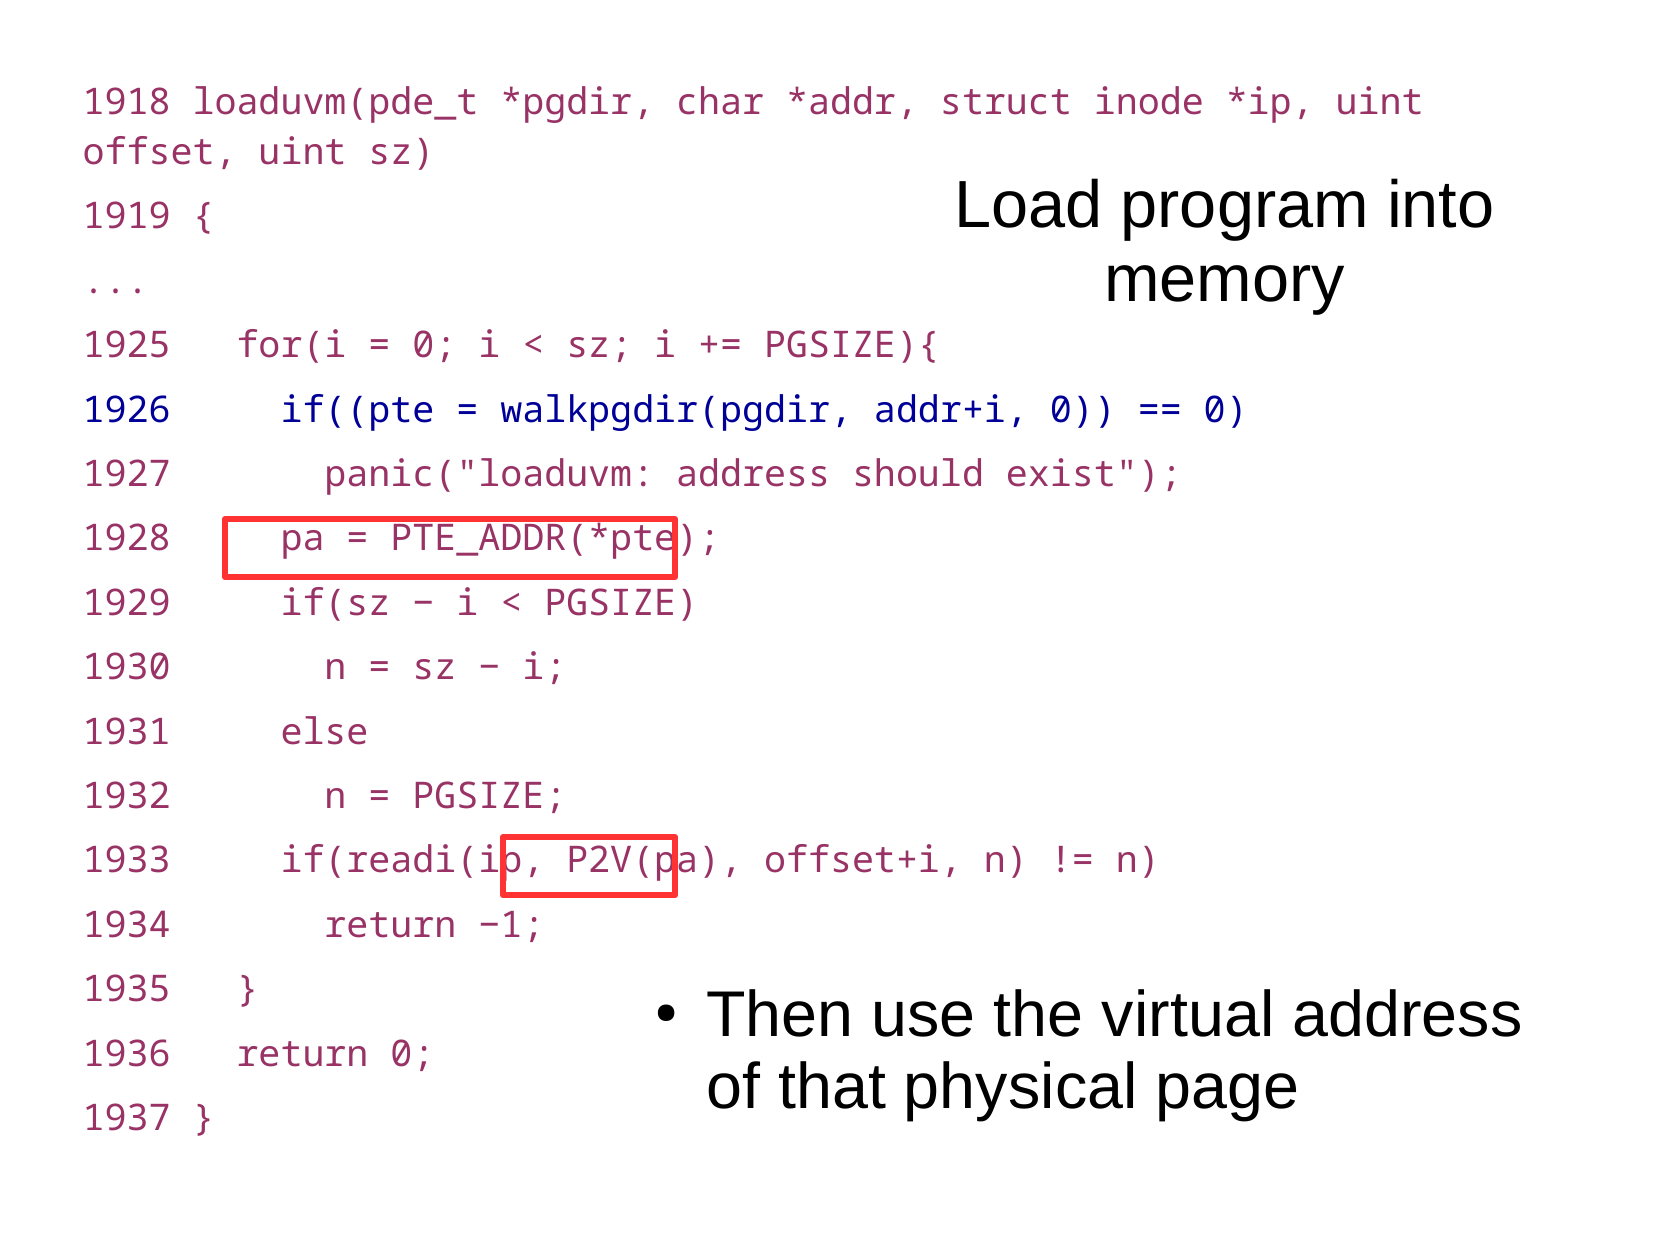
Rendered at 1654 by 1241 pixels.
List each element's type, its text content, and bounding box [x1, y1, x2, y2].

list 1918 loaduvm(pde_t *pgdir, char *addr, struct inode *ip, uint offset, uint sz) 1919 { ... 1925 for(i = 0; i < sz; i += PGSIZE){ 1926 if((pte = walkpgdir(pgdir, addr+i, 0)) == 0) 1927 panic("loaduvm: address should exist"); 1928 pa = PTE_ADDR(*pte); 1929 if(sz − i < PGSIZE) 1930 n = sz − i; 1931 else 1932 n = PGSIZE; 1933 if(readi(ip, P2V(pa), offset+i, n) != n) 1934 return −1; 1935 } 1936 return 0; 1937 } [82, 75, 1571, 1163]
list Then use the virtual address of that physical page [637, 978, 1530, 1126]
title Load program into memory [830, 137, 1619, 345]
